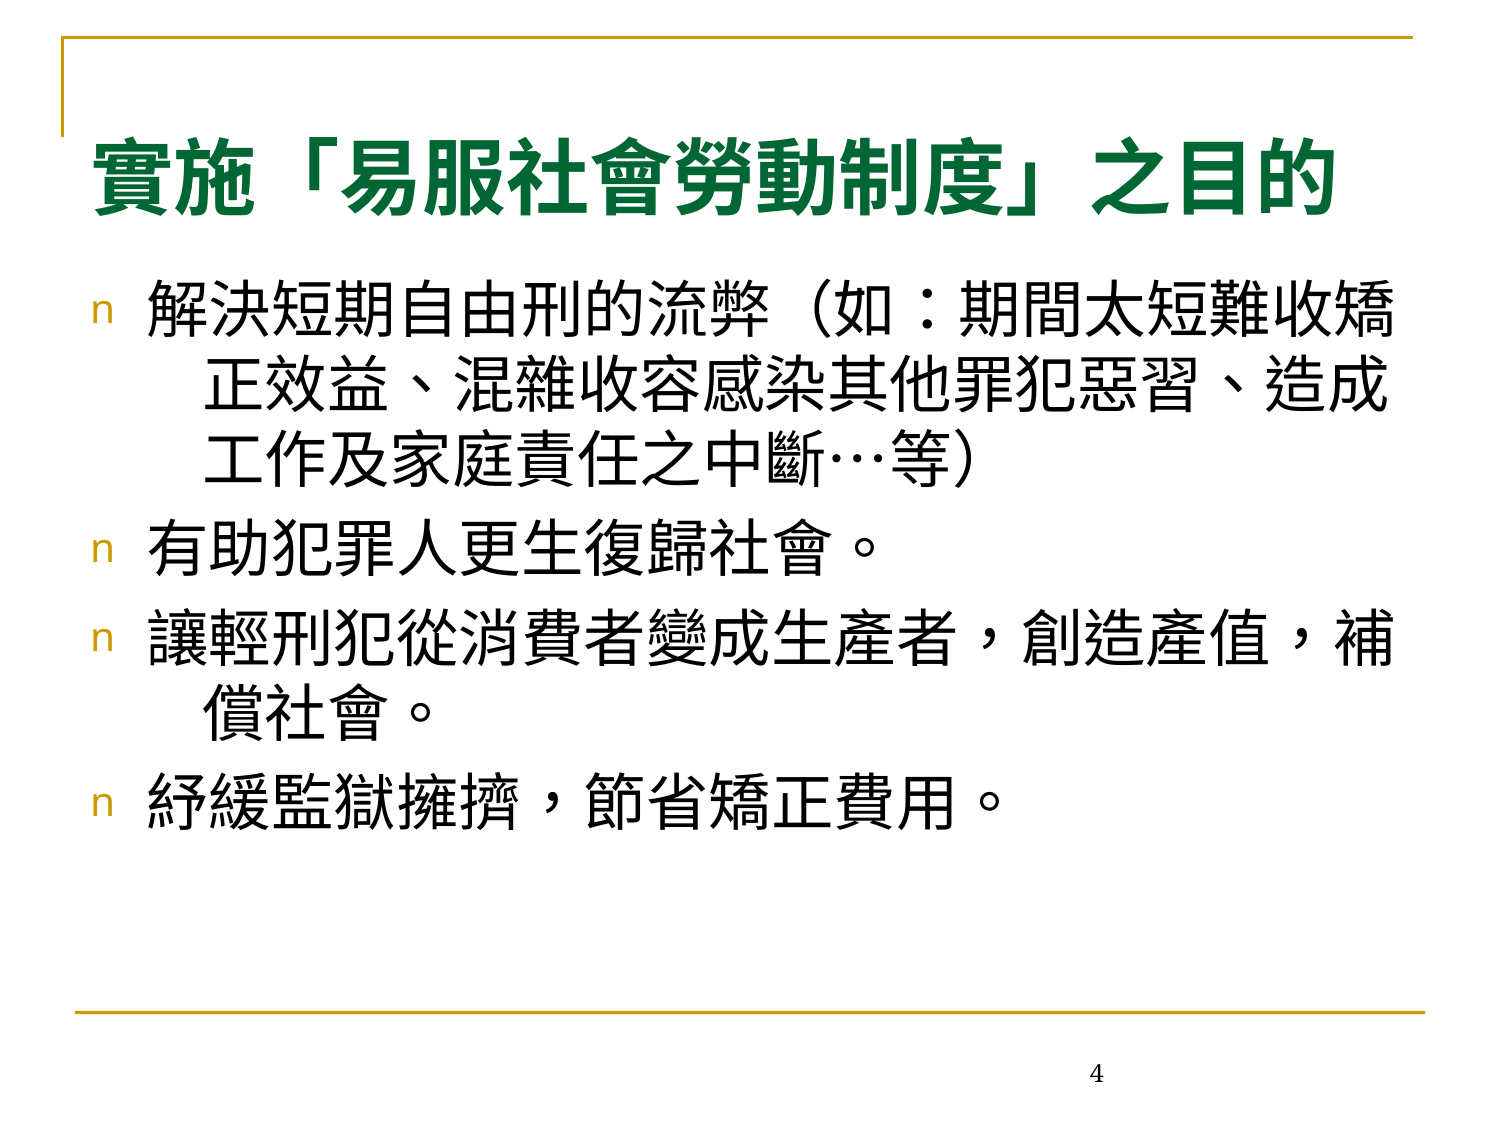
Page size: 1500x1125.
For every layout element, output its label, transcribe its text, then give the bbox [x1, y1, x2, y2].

title 實施「易服社會勞動制度」之目的 [75, 45, 1426, 233]
text_box [1074, 1024, 1426, 1100]
list 解決短期自由刑的流弊（如：期間太短難收矯正效益、混雜收容感染其他罪犯惡習、造成工作及家庭責任之中斷…等） 有助犯罪人更生復歸社會。 讓輕刑犯從消費者變成生產者，創造產值，補償社會。 紓緩監獄擁擠，節省矯正費用。 [75, 262, 1426, 1006]
